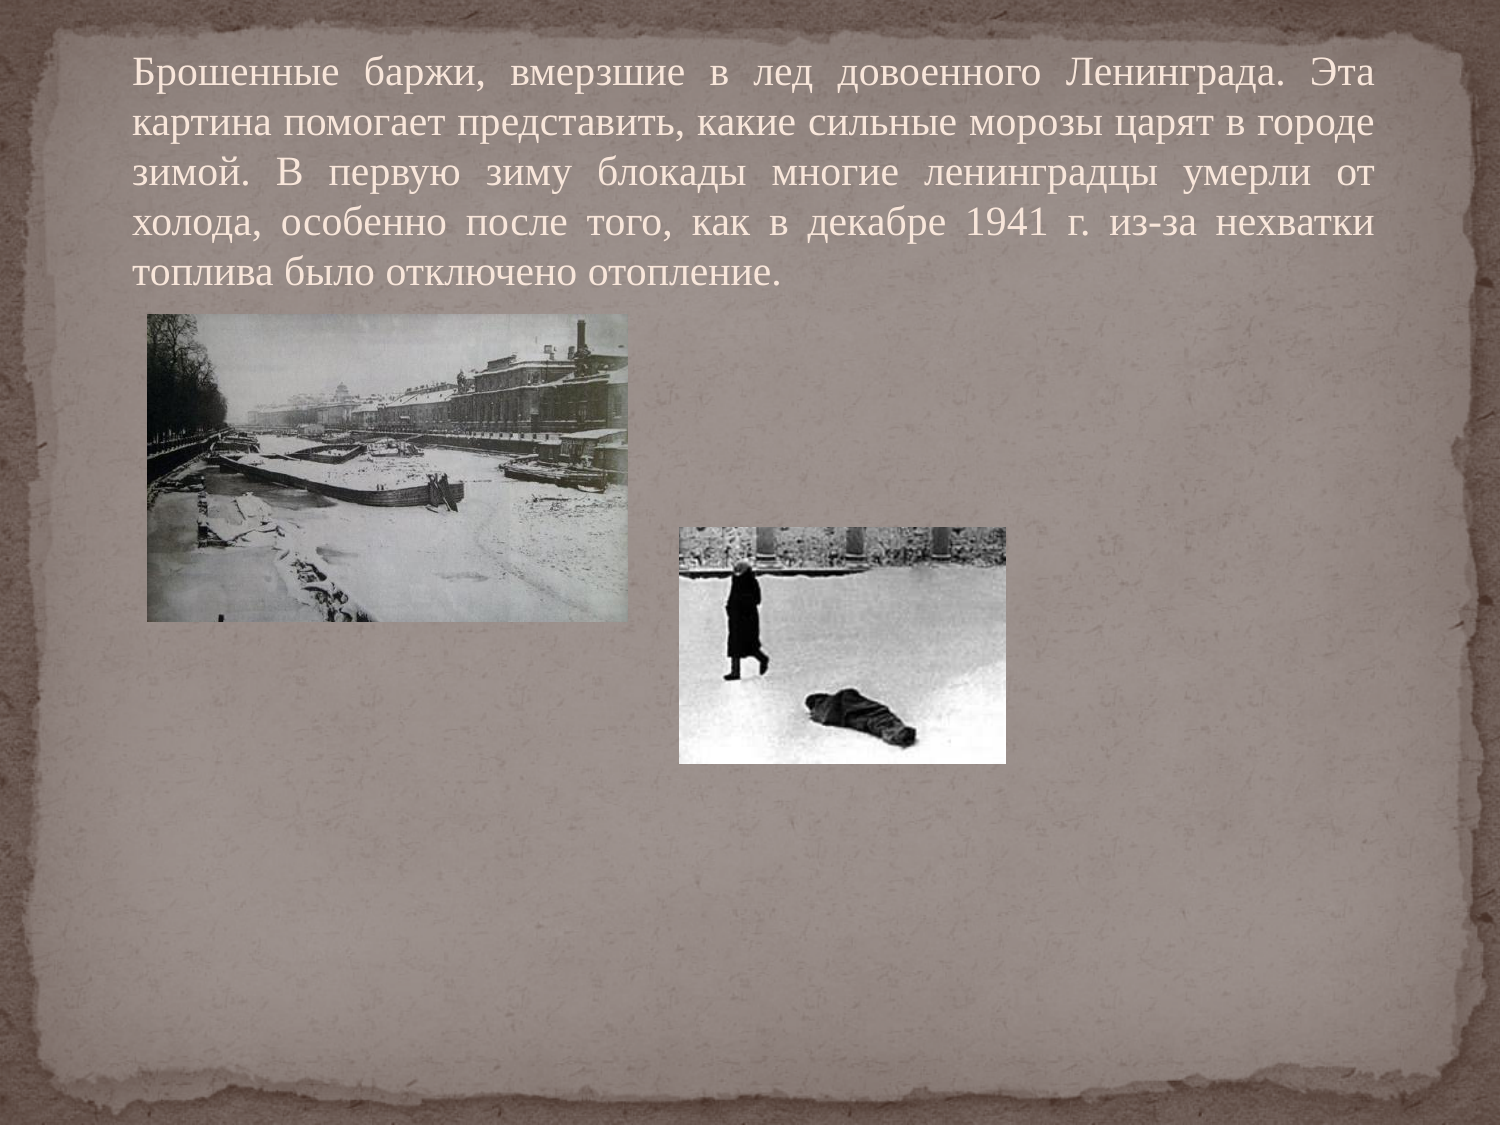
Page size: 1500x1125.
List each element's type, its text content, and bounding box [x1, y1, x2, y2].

picture [147, 352, 628, 622]
text_box Брошенные баржи, вмерзшие в лед довоенного Ленинграда. Эта картина помогает представить, какие сильные морозы царят в городе зимой. В первую зиму блокады многие ленинградцы умерли от холода, особенно после того, как в декабре 1941 г. из-за нехватки топлива было отключено отопление. [117, 36, 1406, 352]
picture [679, 527, 1006, 764]
